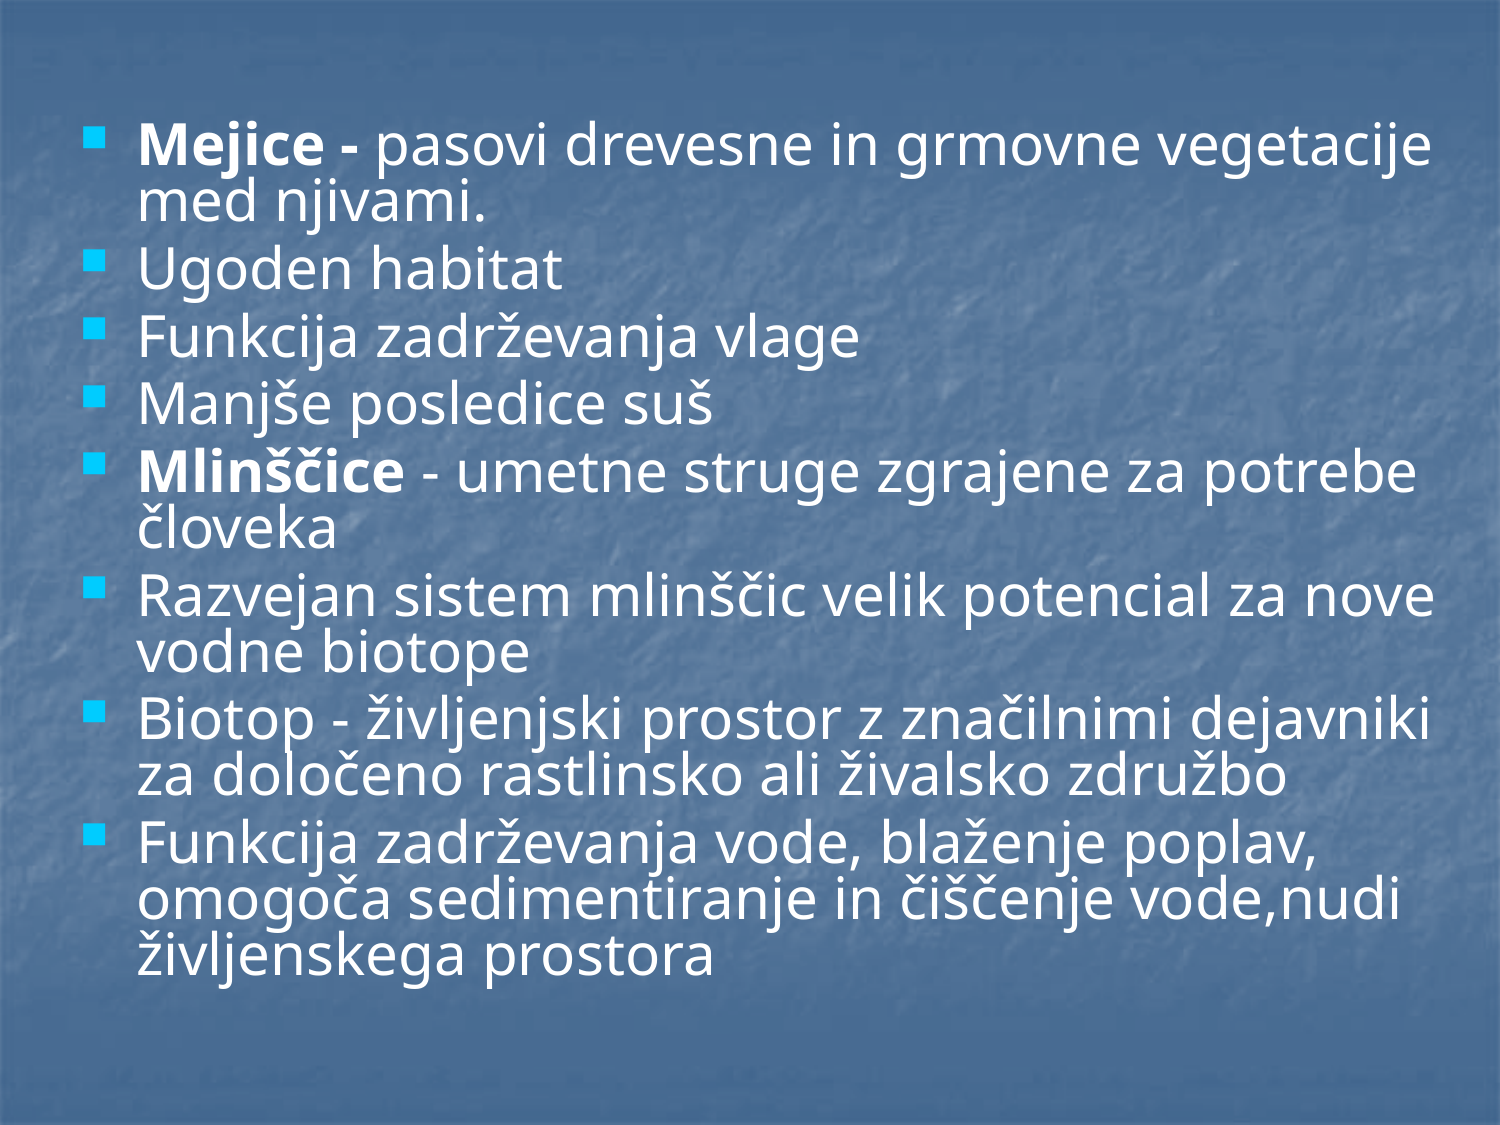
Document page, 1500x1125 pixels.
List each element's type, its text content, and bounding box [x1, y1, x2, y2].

picture [0, 0, 1500, 1125]
list Mejice - pasovi drevesne in grmovne vegetacije med njivami. Ugoden habitat Funkcija zadrževanja vlage Manjše posledice suš Mlinščice - umetne struge zgrajene za potrebe človeka Razvejan sistem mlinščic velik potencial za nove vodne biotope Biotop - življenjski prostor z značilnimi dejavniki za določeno rastlinsko ali živalsko združbo Funkcija zadrževanja vode, blaženje poplav, omogoča sedimentiranje in čiščenje vode,nudi življenskega prostora [64, 113, 1500, 1071]
